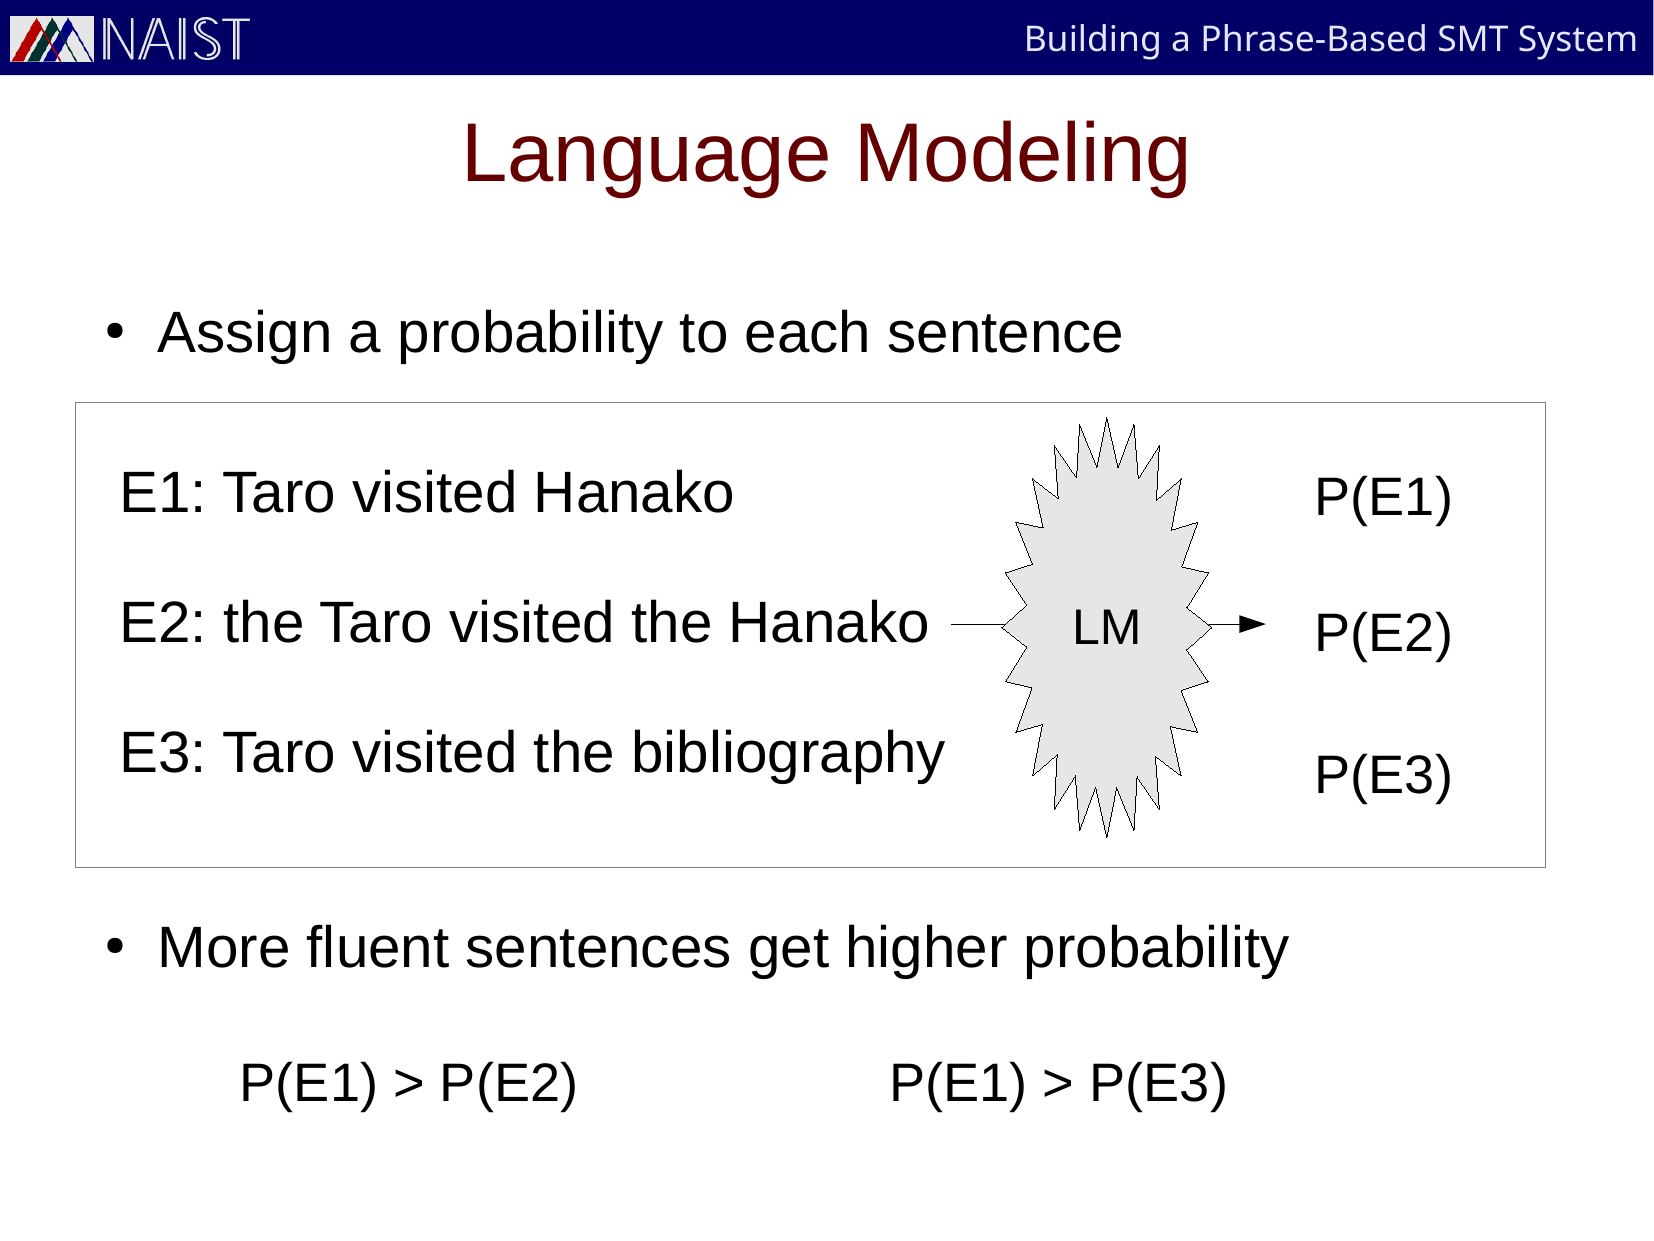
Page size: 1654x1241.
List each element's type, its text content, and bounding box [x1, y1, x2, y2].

text_box E1: Taro visited Hanako E2: the Taro visited the Hanako E3: Taro visited the bibliography [105, 452, 962, 793]
text_box P(E2) [1299, 594, 1495, 671]
list Assign a probability to each sentence More fluent sentences get higher probability [86, 403, 1545, 867]
text_box P(E1) [1299, 459, 1495, 535]
text_box P(E1) > P(E2) [225, 1044, 631, 1120]
text_box LM [1001, 417, 1212, 838]
picture [102, 17, 251, 49]
picture [10, 16, 94, 62]
title Language Modeling [82, 49, 1571, 257]
text_box P(E3) [1299, 736, 1495, 813]
text_box P(E1) > P(E3) [874, 1044, 1280, 1120]
list Assign a probability to each sentence More fluent sentences get higher probability [86, 300, 1576, 1104]
